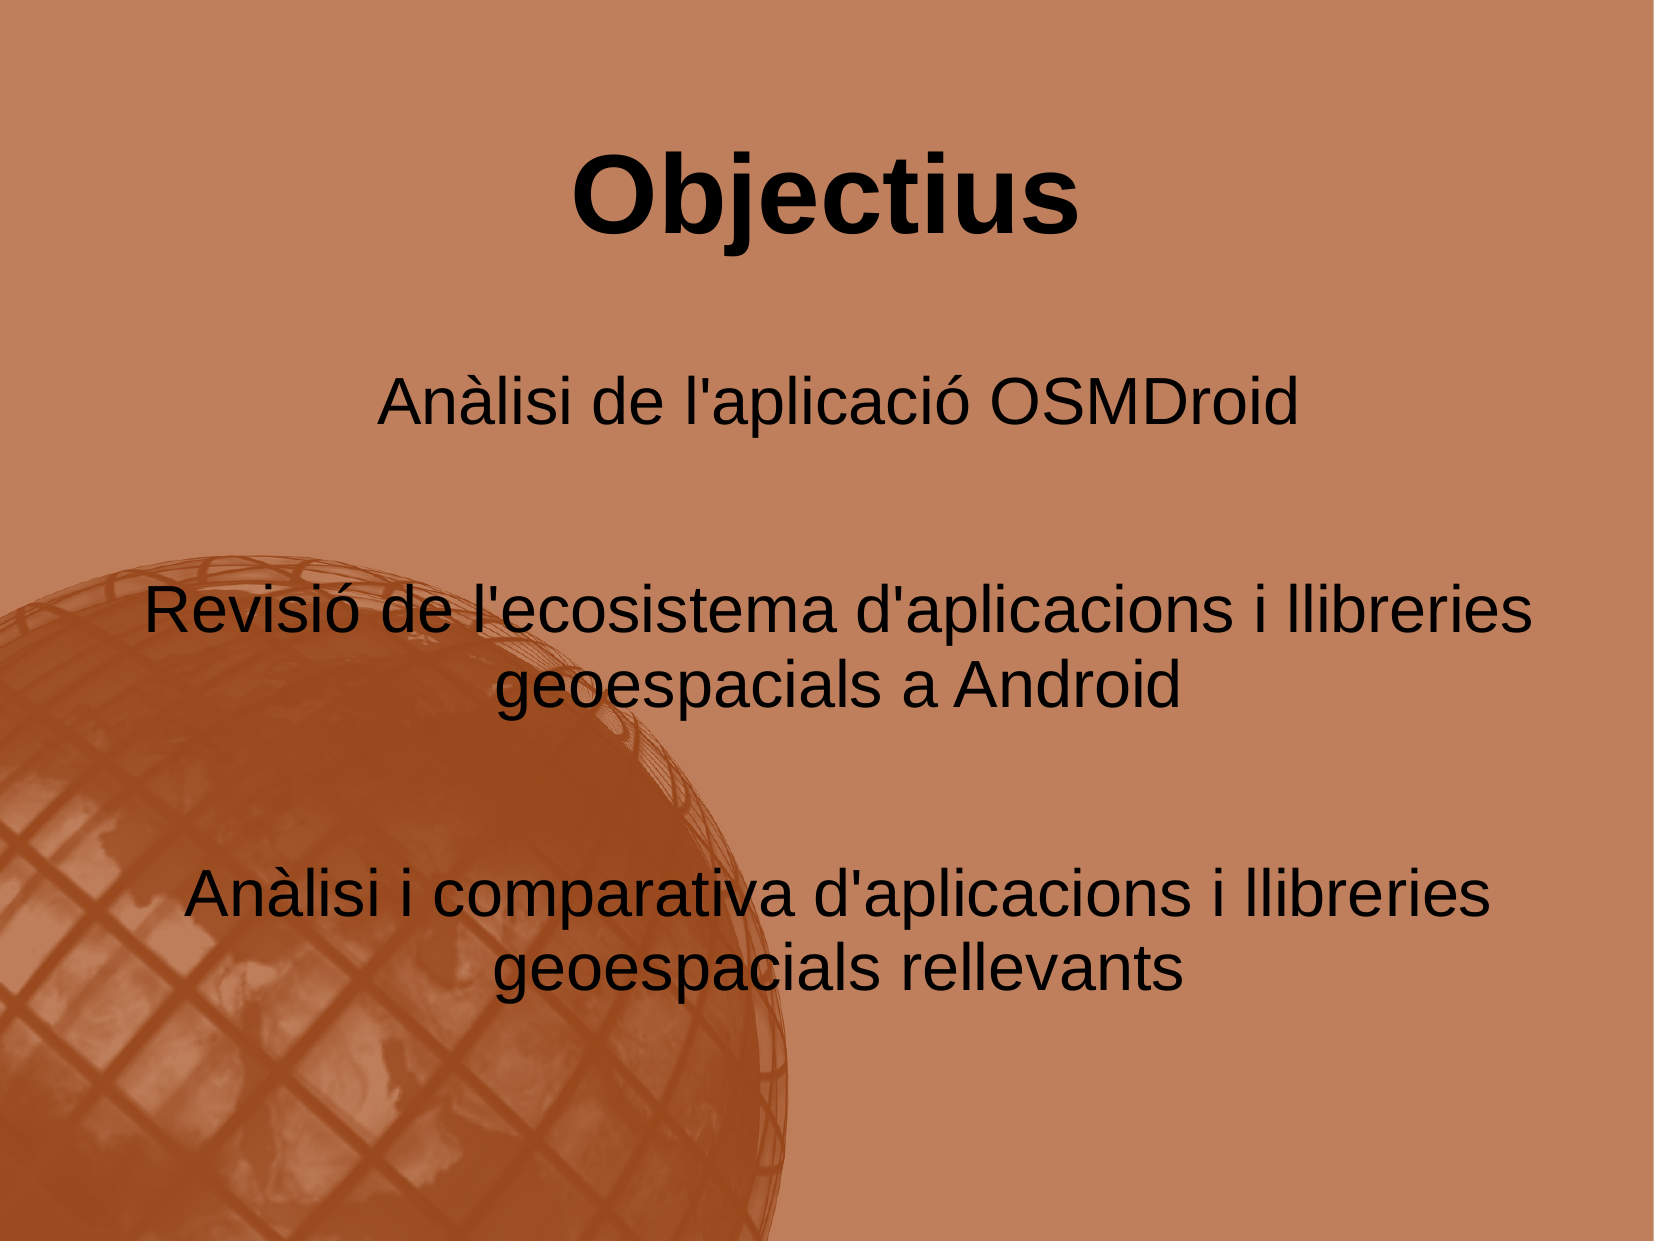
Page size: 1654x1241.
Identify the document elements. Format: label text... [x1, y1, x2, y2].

title Objectius [82, 90, 1571, 298]
list Anàlisi de l'aplicació OSMDroid Revisió de l'ecosistema d'aplicacions i llibreries geoespacials a Android Anàlisi i comparativa d'aplicacions i llibreries geoespacials rellevants [59, 363, 1548, 1214]
picture [0, 0, 1654, 1241]
